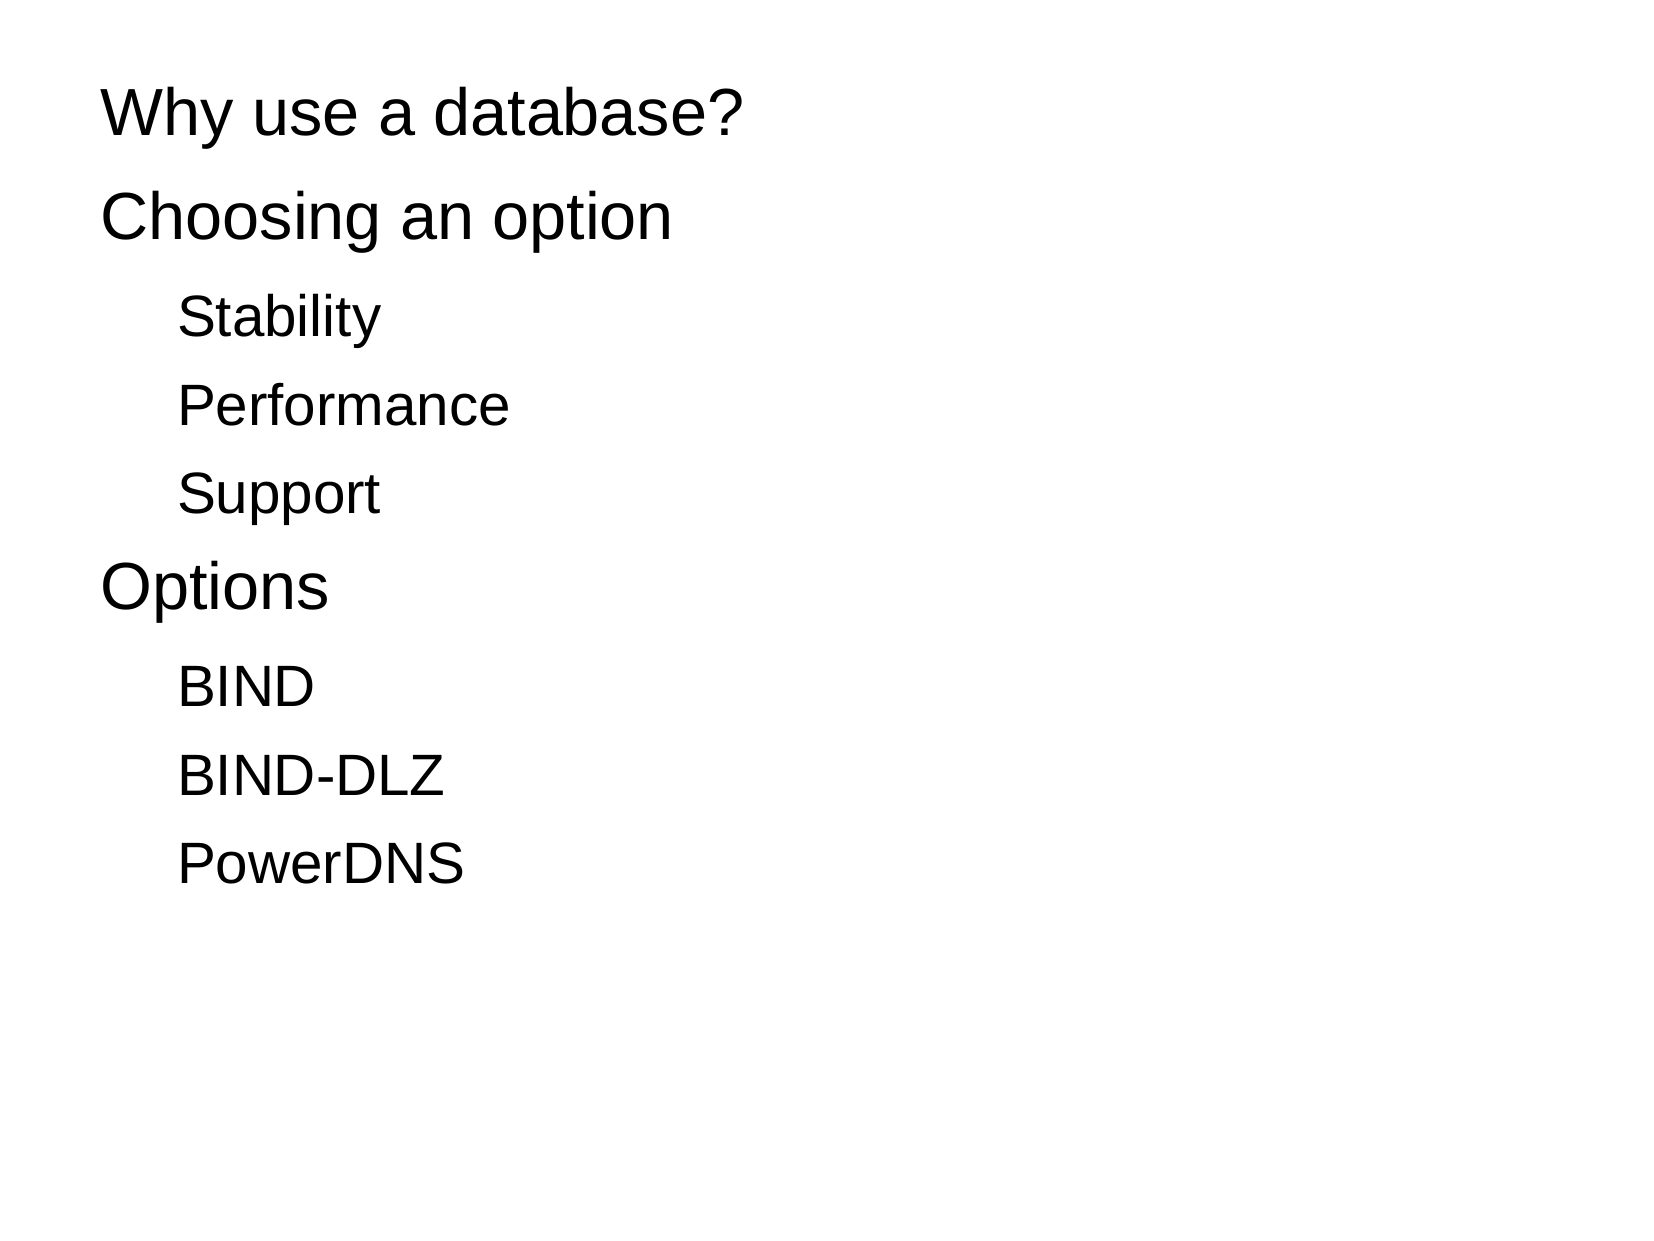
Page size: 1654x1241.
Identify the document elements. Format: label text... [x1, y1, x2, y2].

list Why use a database? Choosing an option Stability Performance Support Options BIND BIND-DLZ PowerDNS [82, 75, 1571, 1109]
